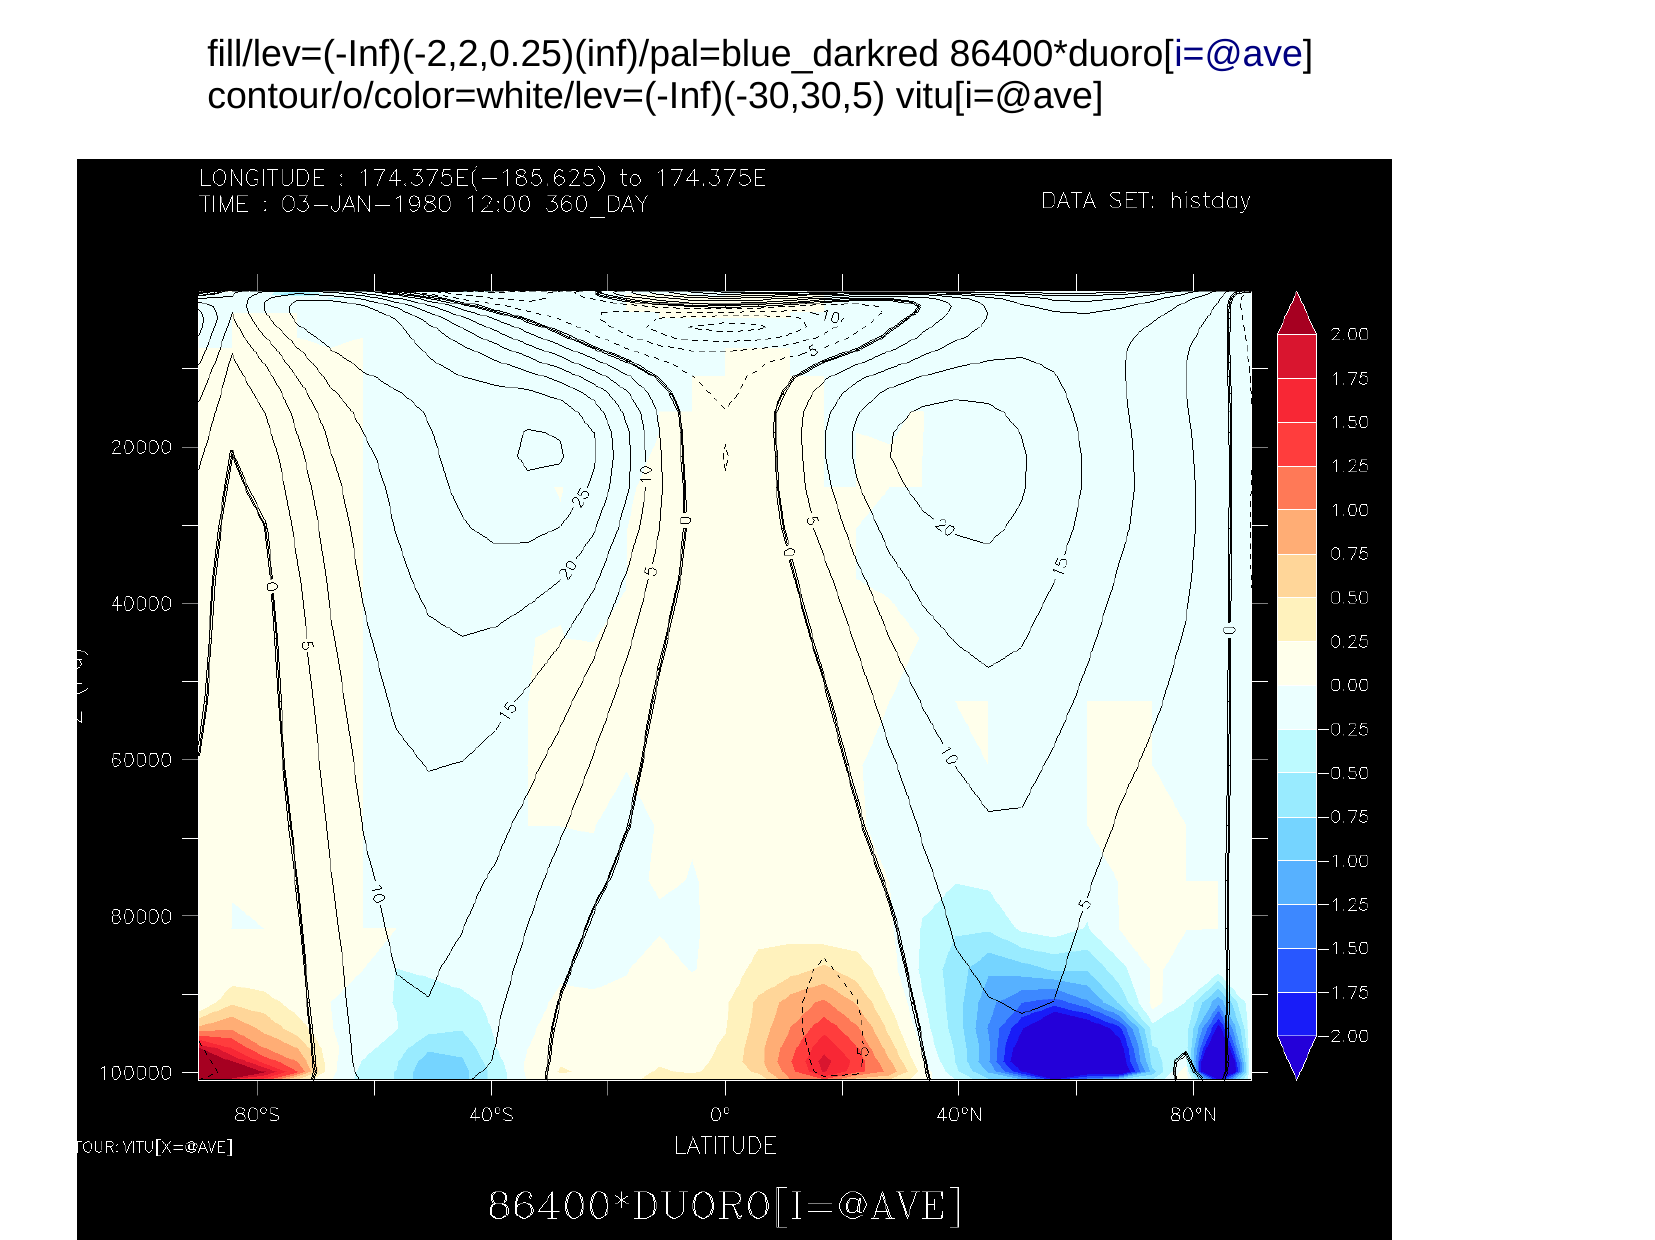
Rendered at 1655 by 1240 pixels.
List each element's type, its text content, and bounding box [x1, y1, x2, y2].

text_box fill/lev=(-Inf)(-2,2,0.25)(inf)/pal=blue_darkred 86400*duoro[i=@ave] contour/o/color=white/lev=(-Inf)(-30,30,5) vitu[i=@ave] [192, 24, 1329, 166]
picture [77, 159, 1392, 1240]
